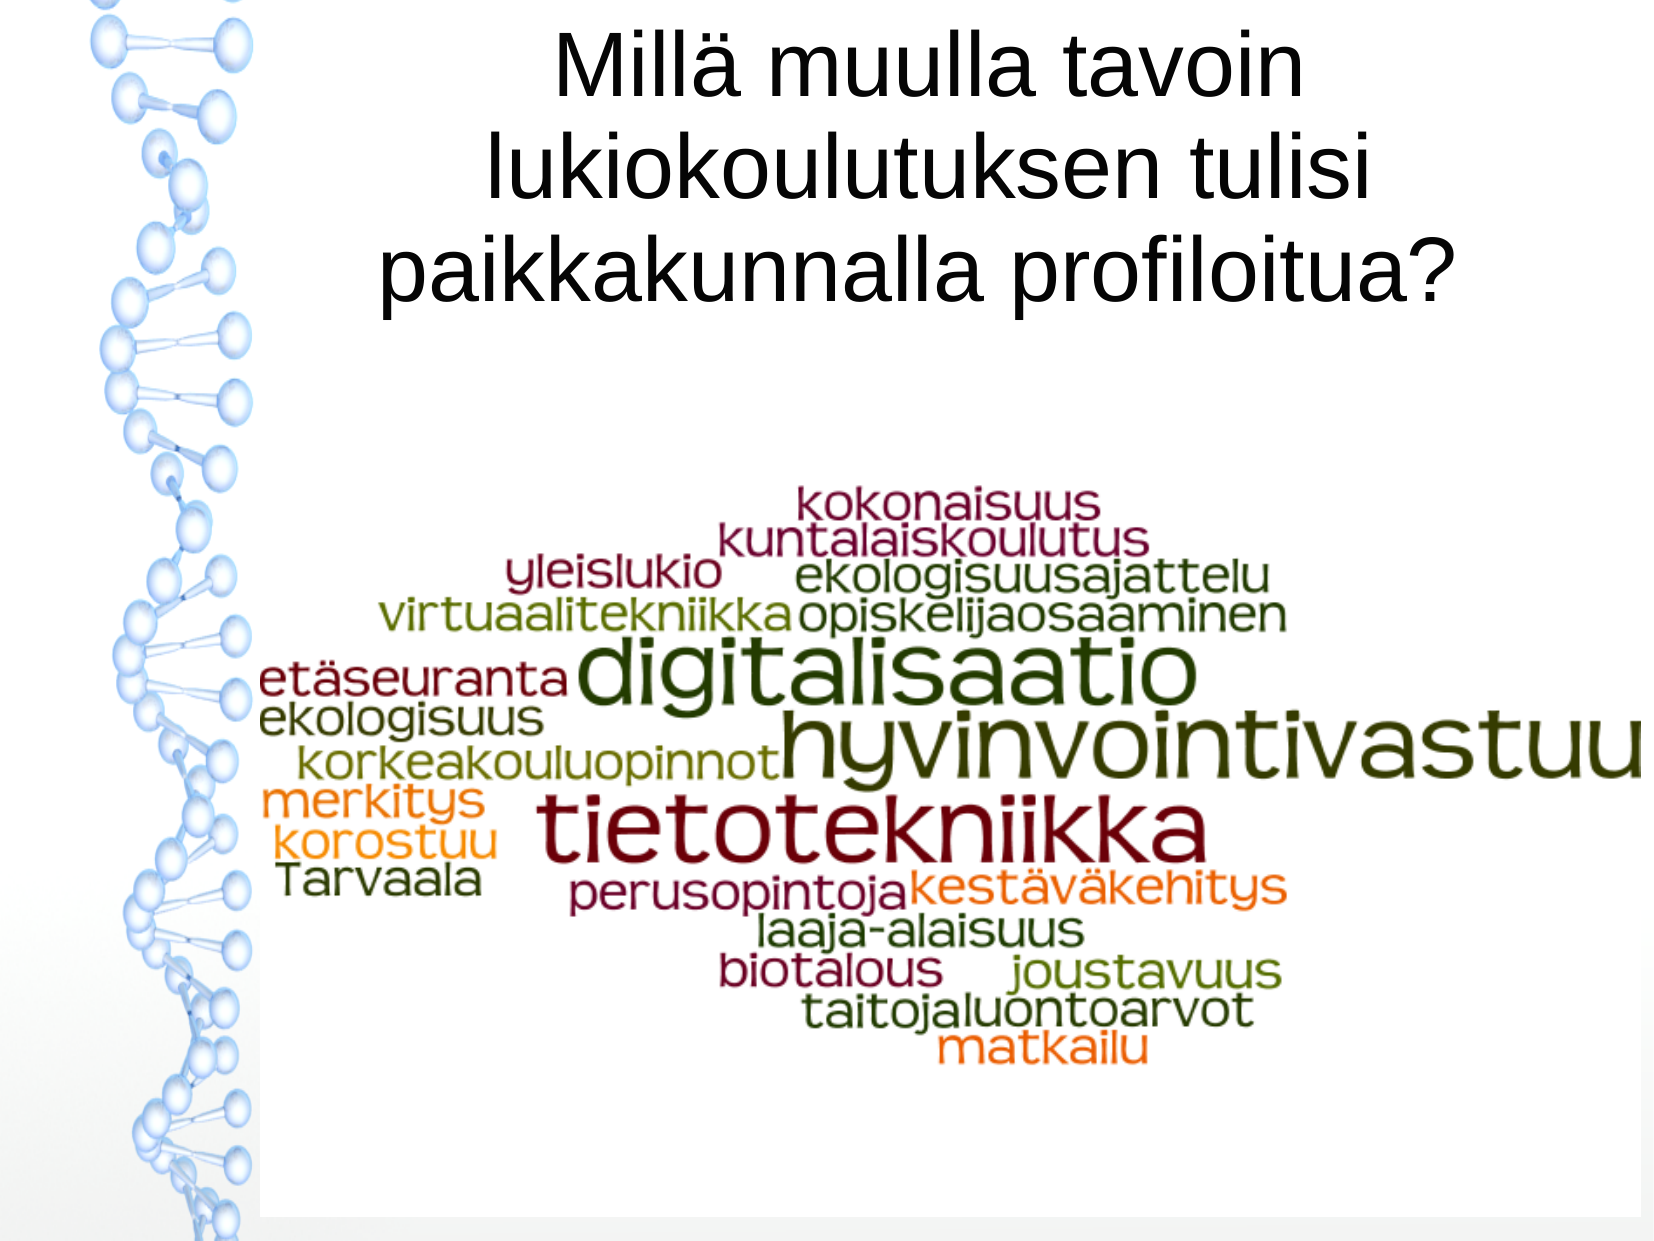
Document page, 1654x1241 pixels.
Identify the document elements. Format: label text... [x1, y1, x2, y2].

picture [0, 0, 1654, 1241]
title Millä muulla tavoin lukiokoulutuksen tulisi paikkakunnalla profiloitua? [265, 13, 1595, 322]
